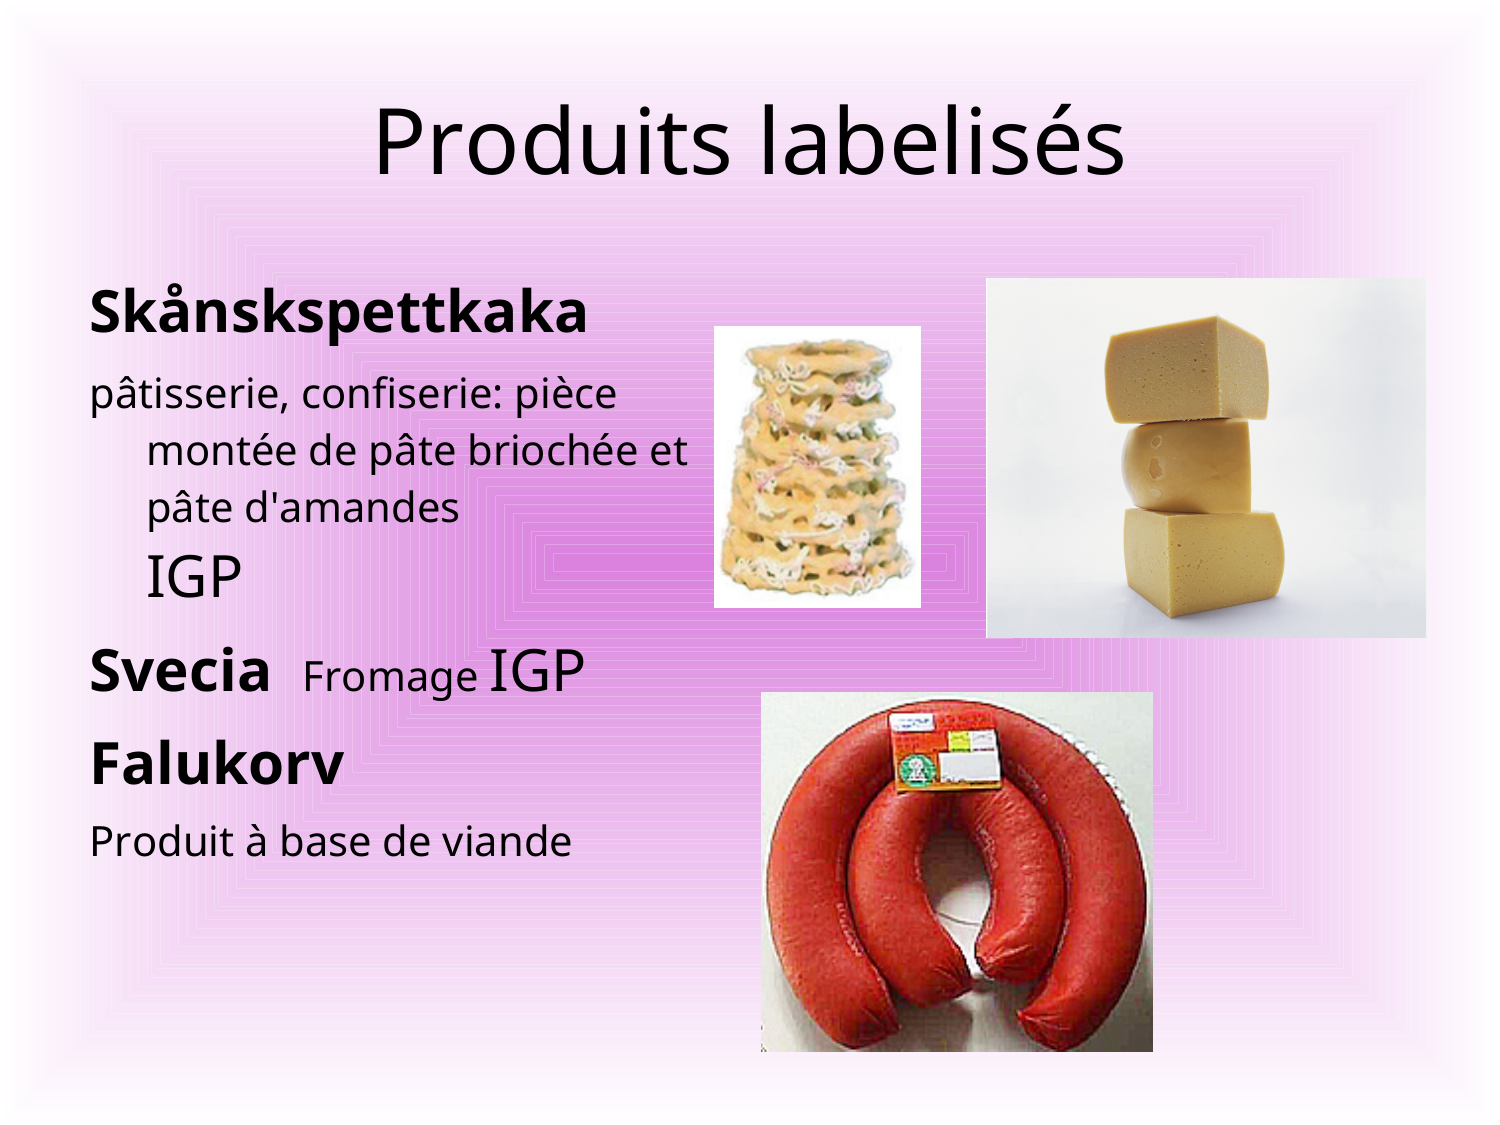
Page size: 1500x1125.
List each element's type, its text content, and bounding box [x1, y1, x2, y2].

list Skånskspettkaka pâtisserie, confiserie: pièce montée de pâte briochée et pâte d'amandes IGP Svecia Fromage IGP Falukorv Produit à base de viande [75, 262, 738, 1006]
picture [714, 326, 921, 608]
picture [761, 692, 1153, 1052]
picture [986, 278, 1427, 638]
title Produits labelisés [75, 45, 1426, 233]
